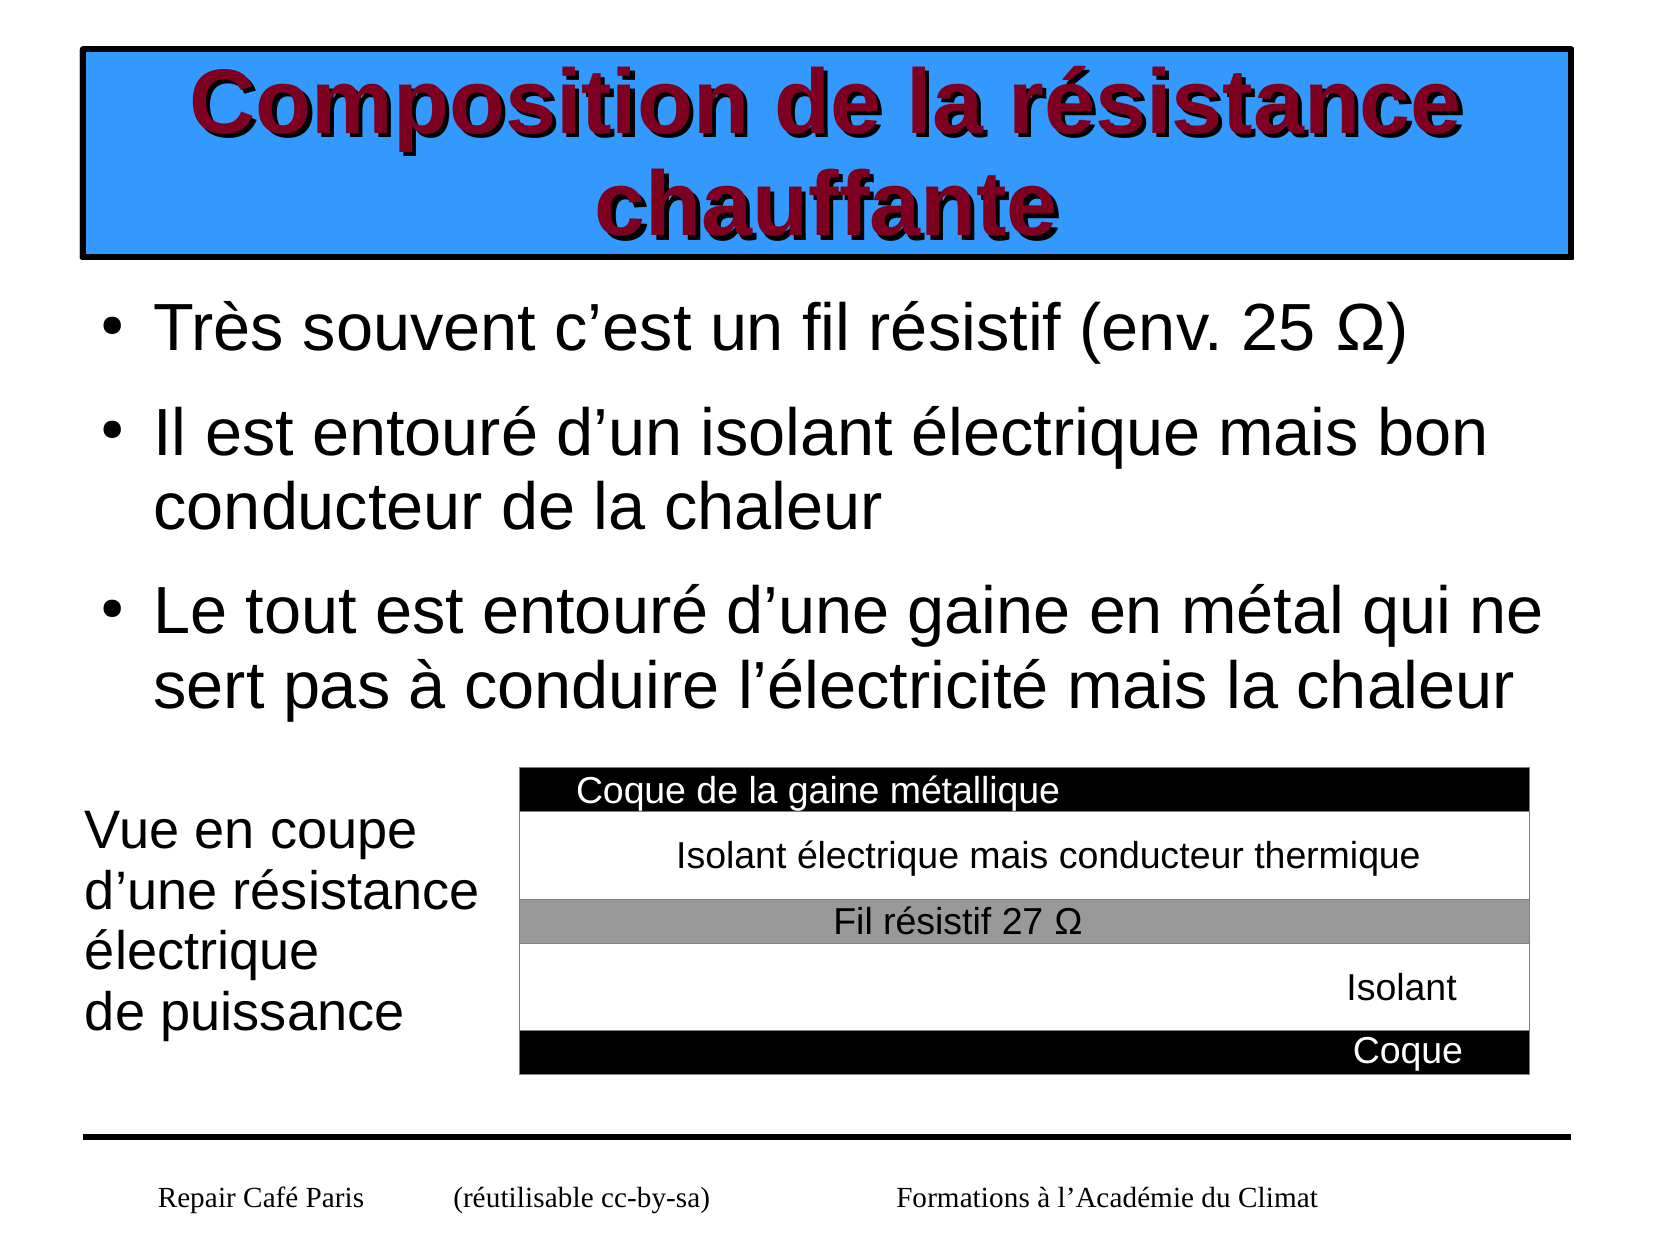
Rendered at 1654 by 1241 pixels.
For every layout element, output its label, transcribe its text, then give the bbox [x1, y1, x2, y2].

text_box Fil résistif 27 Ω [818, 893, 1134, 957]
title Composition de la résistance chauffante [82, 49, 1571, 257]
text_box [519, 767, 1530, 1075]
text_box Coque de la gaine métallique [561, 761, 1146, 827]
text_box Coque [1338, 1021, 1506, 1079]
text_box Isolant [1331, 958, 1478, 1016]
text_box Vue en coupe d’une résistance électrique de puissance [70, 792, 496, 1050]
list Très souvent c’est un fil résistif (env. 25 Ω) Il est entouré d’un isolant électrique mais bon conducteur de la chaleur Le tout est entouré d’une gaine en métal qui ne sert pas à conduire l’électricité mais la chaleur [82, 290, 1571, 724]
text_box Isolant électrique mais conducteur thermique [661, 826, 1501, 886]
